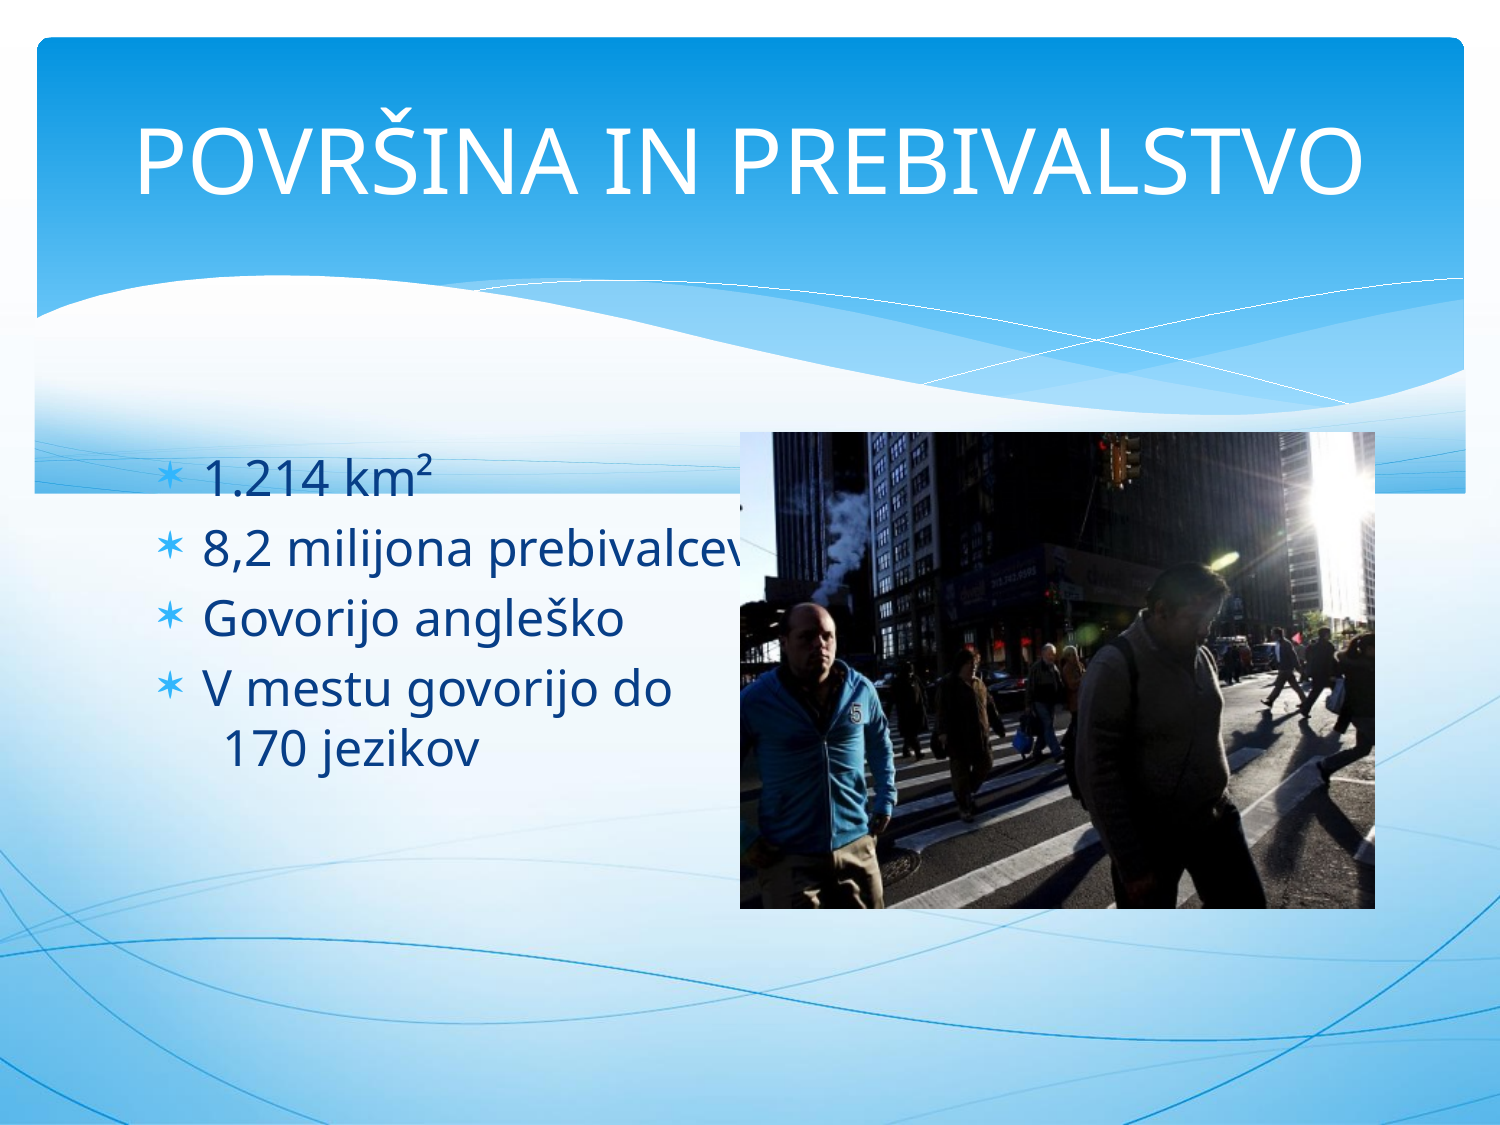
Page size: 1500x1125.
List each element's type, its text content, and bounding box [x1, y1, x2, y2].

picture [0, 0, 1500, 1125]
list 1.214 km² 8,2 milijona prebivalcev Govorijo angleško V mestu govorijo do 170 jezikov [142, 438, 1359, 1005]
title POVRŠINA IN PREBIVALSTVO [75, 55, 1425, 261]
